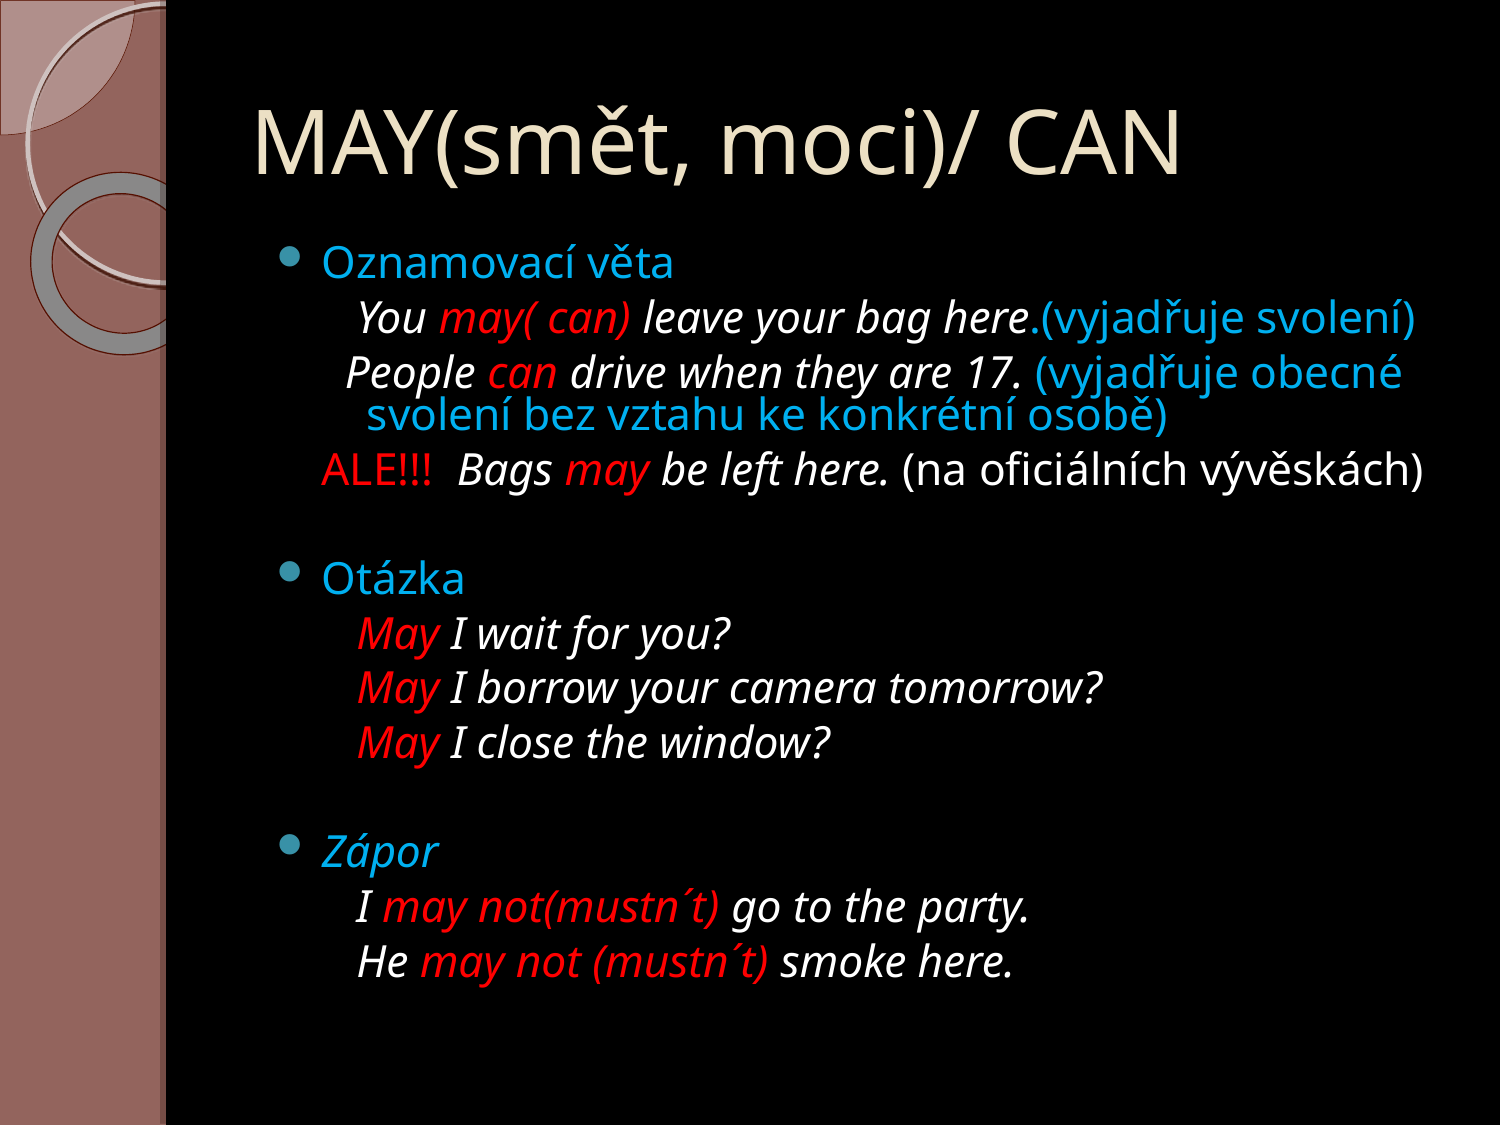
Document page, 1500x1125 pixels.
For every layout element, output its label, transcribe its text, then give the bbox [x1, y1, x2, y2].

list Oznamovací věta You may( can) leave your bag here.(vyjadřuje svolení) People can drive when they are 17. (vyjadřuje obecné svolení bez vztahu ke konkrétní osobě) ALE!!! Bags may be left here. (na oficiálních vývěskách) Otázka May I wait for you? May I borrow your camera tomorrow? May I close the window? Zápor I may not(mustn´t) go to the party. He may not (mustn´t) smoke here. [235, 237, 1466, 1026]
title MAY(smět, moci)/ CAN [235, 45, 1466, 233]
